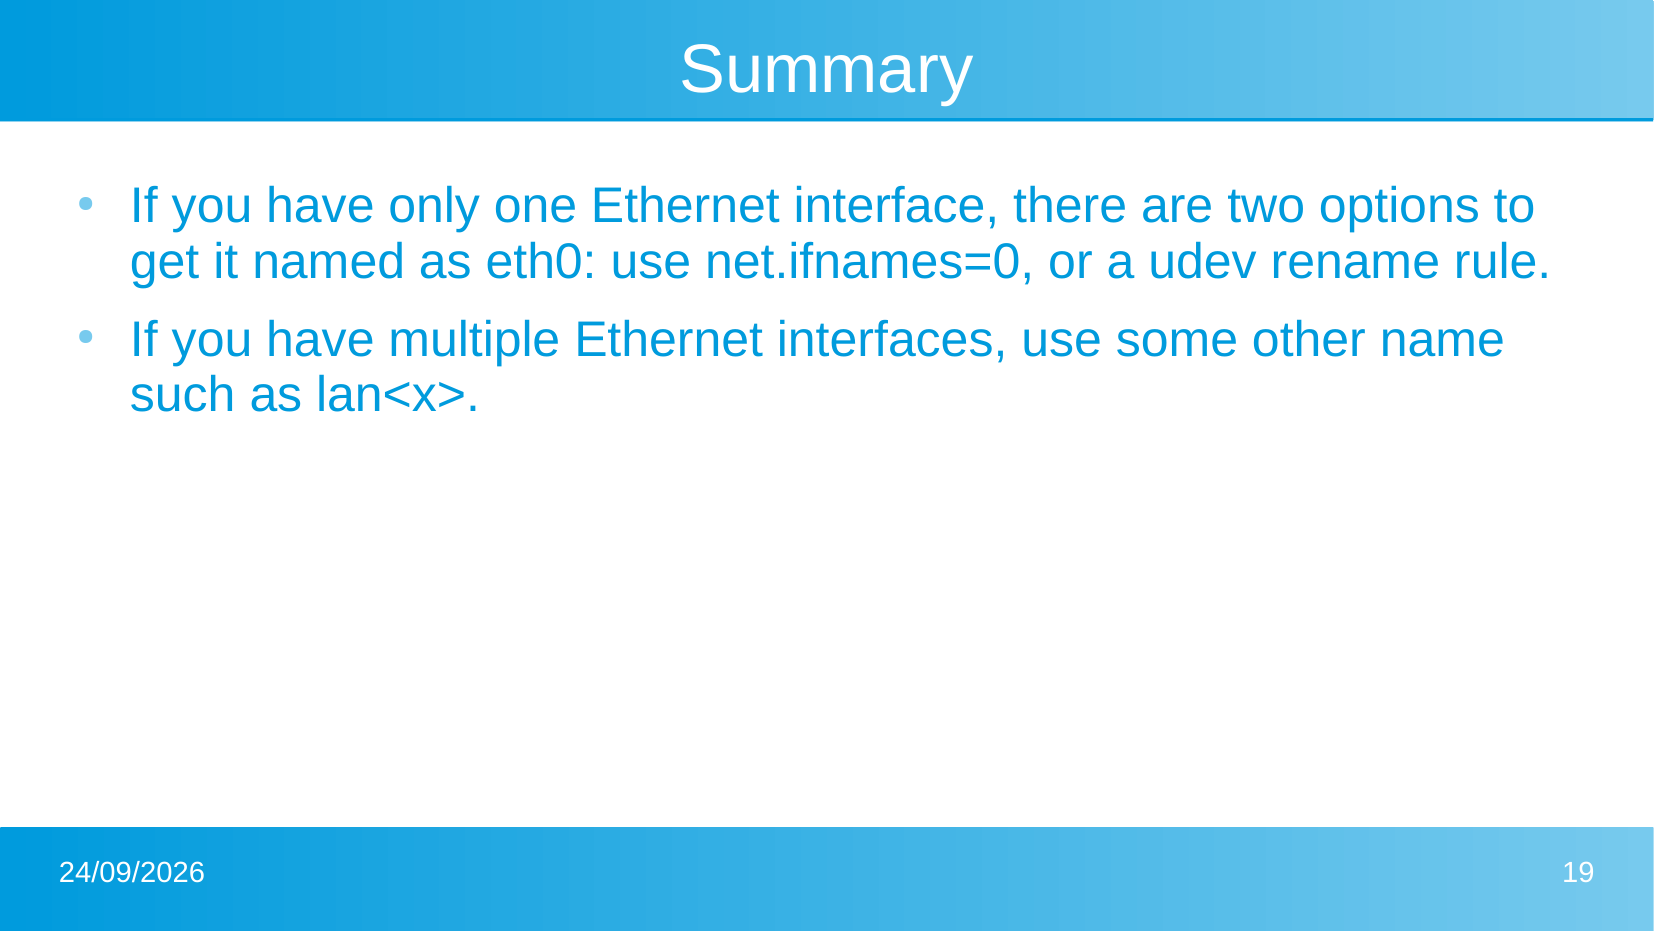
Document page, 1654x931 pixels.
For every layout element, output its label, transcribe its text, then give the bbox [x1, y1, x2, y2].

title Summary [59, 29, 1595, 108]
list If you have only one Ethernet interface, there are two options to get it named as eth0: use net.ifnames=0, or a udev rename rule. If you have multiple Ethernet interfaces, use some other name such as lan<x>. [59, 177, 1595, 768]
